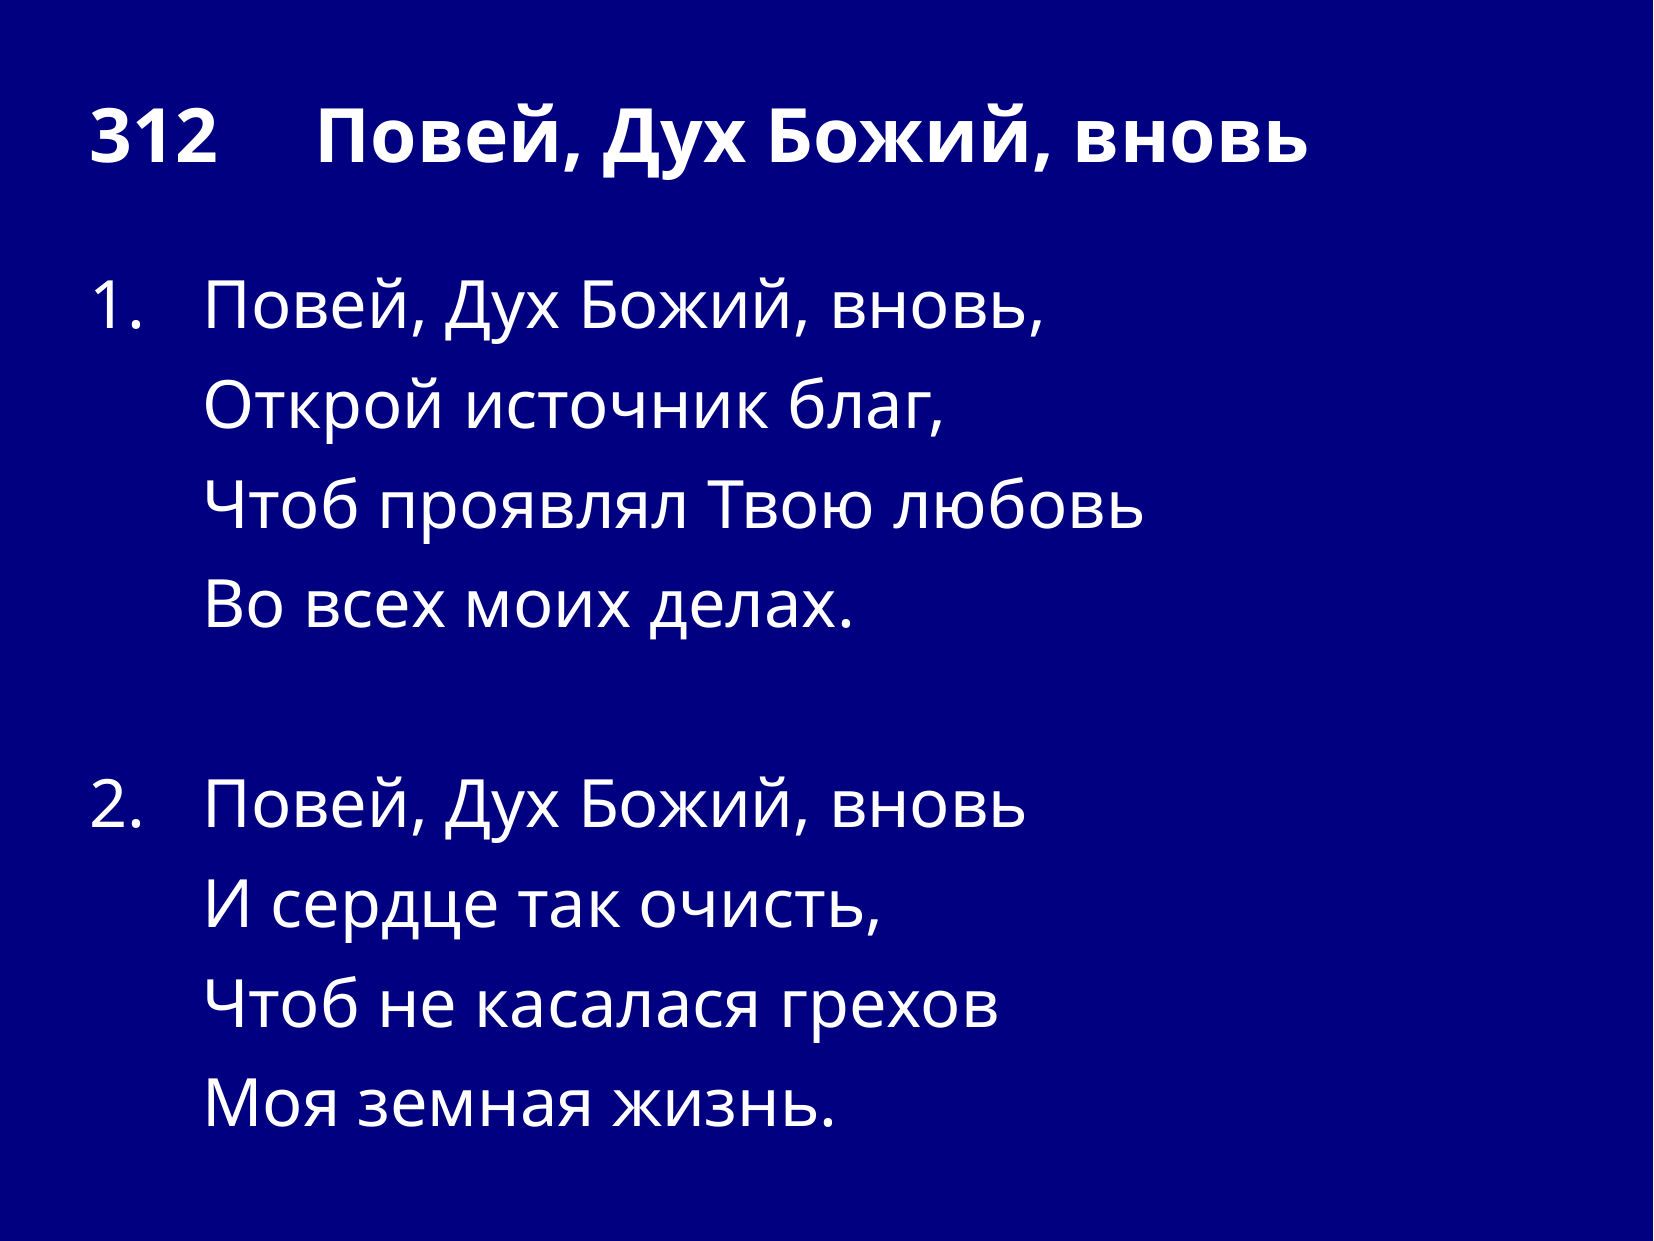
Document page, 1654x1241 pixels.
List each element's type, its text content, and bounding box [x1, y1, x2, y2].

text_box 1. Повей, Дух Божий, вновь, Открой источник благ, Чтоб проявлял Твою любовь Во всех моих делах. 2. Повей, Дух Божий, вновь И сердце так очисть, Чтоб не касалася грехов Моя земная жизнь. [75, 188, 1576, 1163]
text_box 312 Повей, Дух Божий, вновь [75, 75, 1576, 188]
